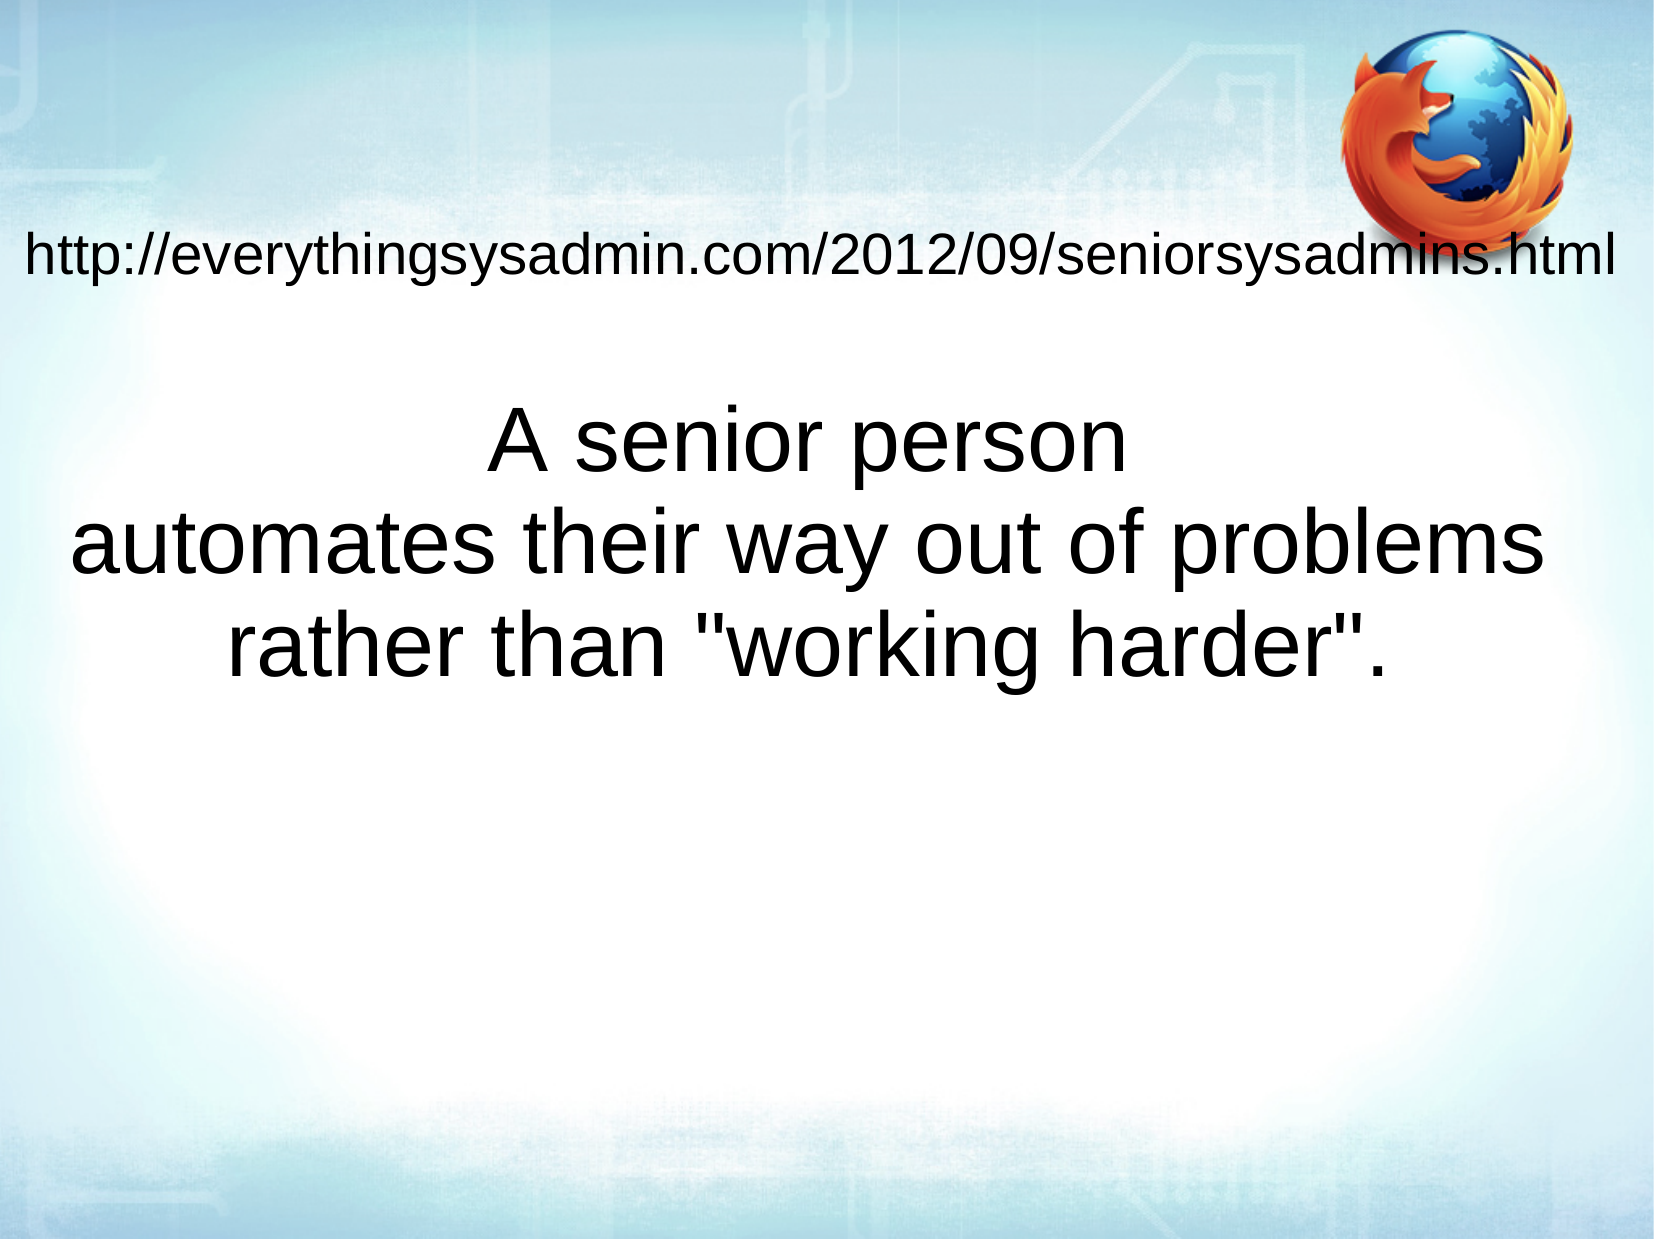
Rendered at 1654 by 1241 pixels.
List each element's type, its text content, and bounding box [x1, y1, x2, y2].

title http://everythingsysadmin.com/2012/09/seniorsysadmins.html A senior person automates their way out of problems rather than "working harder". [13, 226, 1630, 1110]
picture [0, 0, 1654, 1239]
